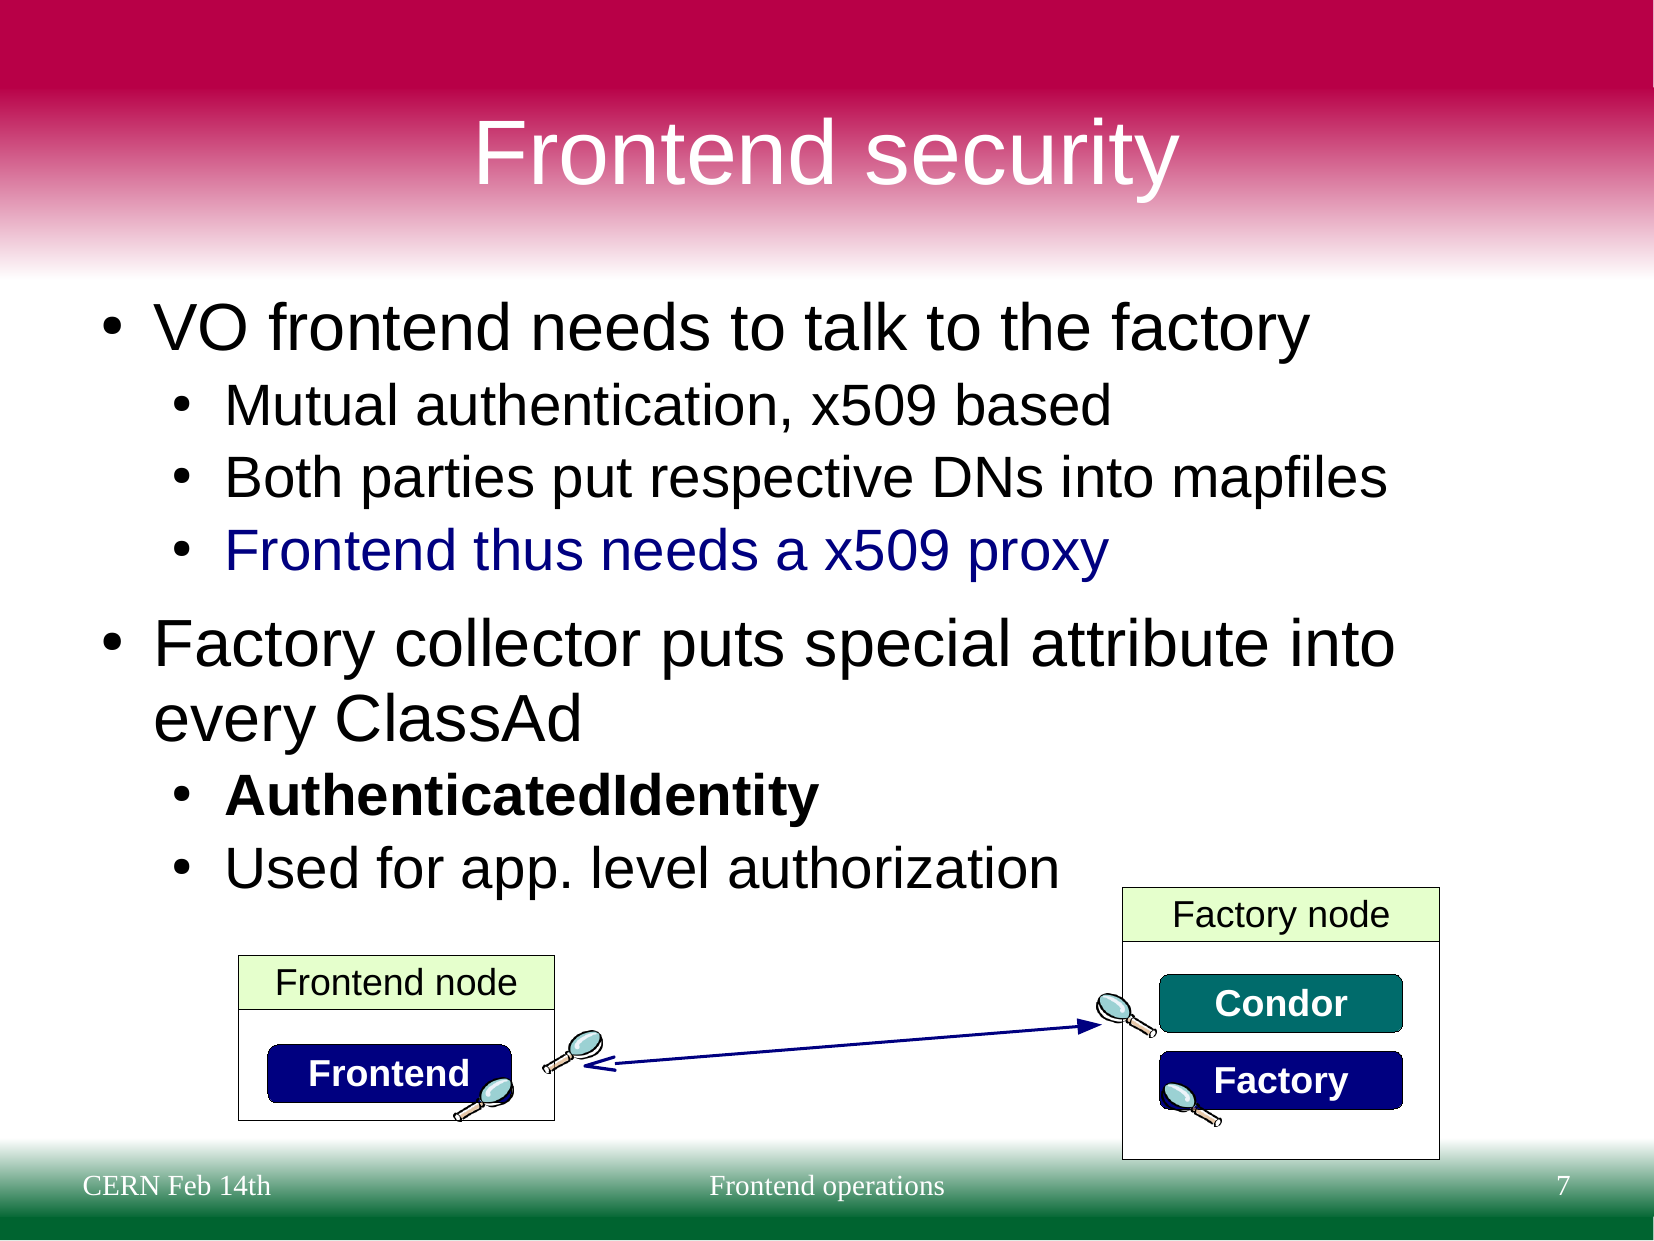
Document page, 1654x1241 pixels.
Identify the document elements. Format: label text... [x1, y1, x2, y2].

picture [453, 1077, 514, 1122]
text_box Frontend node [238, 955, 555, 1010]
picture [542, 1030, 603, 1075]
picture [1161, 1082, 1222, 1127]
text_box [1122, 942, 1440, 1160]
list VO frontend needs to talk to the factory Mutual authentication, x509 based Both parties put respective DNs into mapfiles Frontend thus needs a x509 proxy Factory collector puts special attribute into every ClassAd AuthenticatedIdentity Used for app. level authorization [82, 290, 1571, 1109]
text_box Frontend [267, 1044, 512, 1103]
text_box Factory node [1122, 887, 1440, 942]
text_box [238, 1010, 555, 1121]
text_box Factory [1159, 1051, 1403, 1110]
picture [1096, 993, 1157, 1038]
text_box Condor [1159, 974, 1403, 1033]
title Frontend security [82, 56, 1571, 250]
